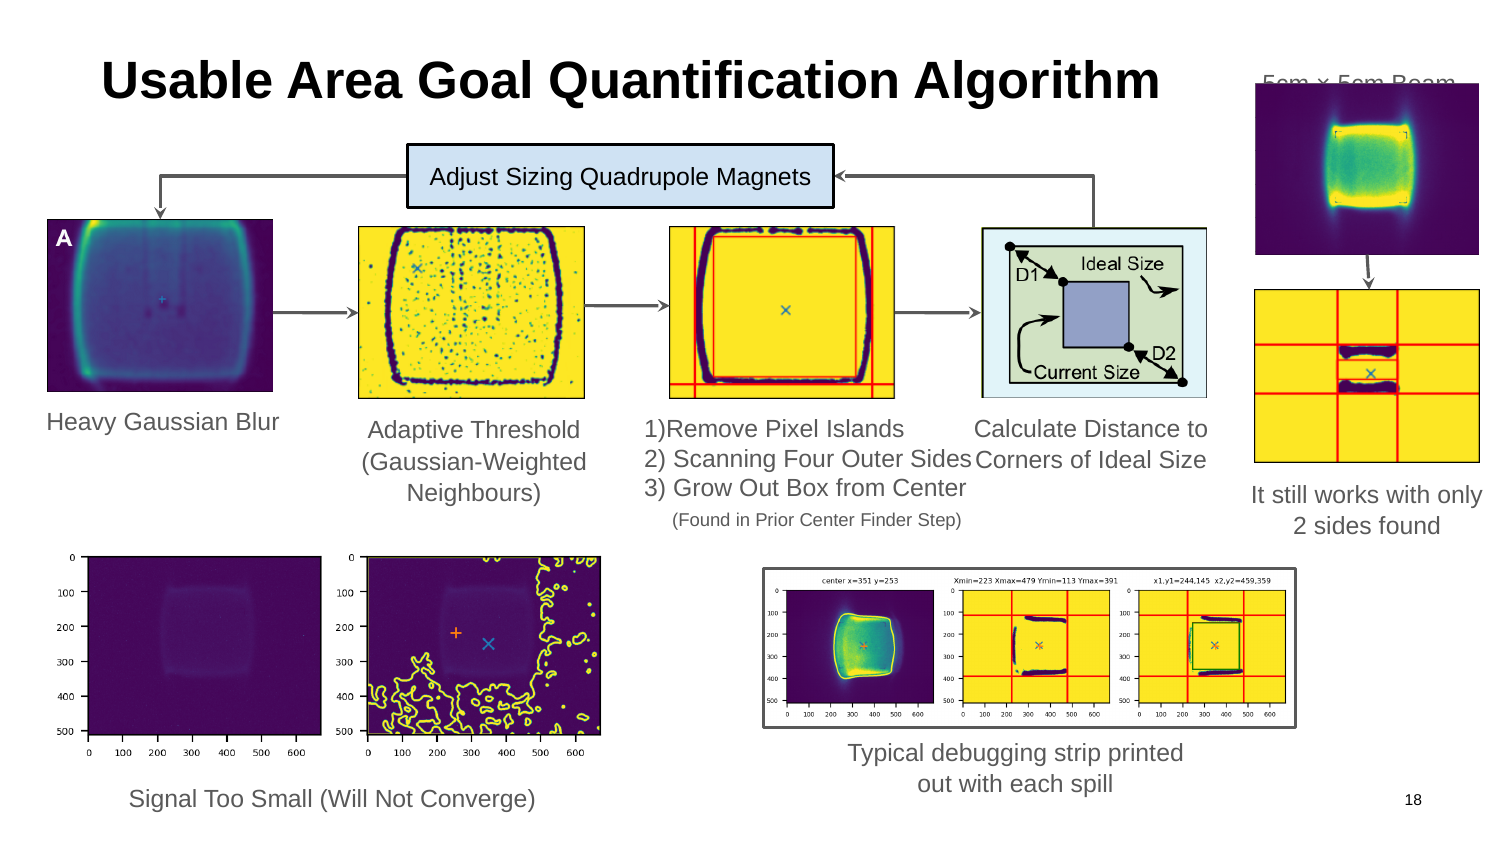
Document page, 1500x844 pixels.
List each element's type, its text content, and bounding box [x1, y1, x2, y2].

list Adaptive Threshold (Gaussian-Weighted Neighbours) [341, 397, 607, 520]
list 1)Remove Pixel Islands 2) Scanning Four Outer Sides 3) Grow Out Box from Center (Found in Prior Center Finder Step) [629, 397, 1025, 520]
list Typical debugging strip printed out with each spill [830, 720, 1201, 770]
list 5cm × 5cm Beam [1246, 51, 1472, 110]
title Usable Area Goal Quantification Algorithm [86, 31, 1280, 126]
list It still works with only 2 sides found [1234, 462, 1500, 546]
picture [1254, 289, 1480, 462]
picture [358, 226, 585, 397]
picture [47, 219, 273, 389]
picture [669, 226, 896, 397]
text_box <number> [1376, 777, 1430, 822]
picture [765, 570, 1294, 726]
list Heavy Gaussian Blur [30, 389, 296, 472]
picture [1255, 83, 1479, 255]
list Calculate Distance to Corners of Ideal Size [958, 396, 1224, 480]
picture [47, 551, 608, 765]
picture [981, 227, 1207, 396]
list Signal Too Small (Will Not Converge) [110, 765, 554, 825]
text_box Adjust Sizing Quadrupole Magnets [407, 144, 834, 208]
